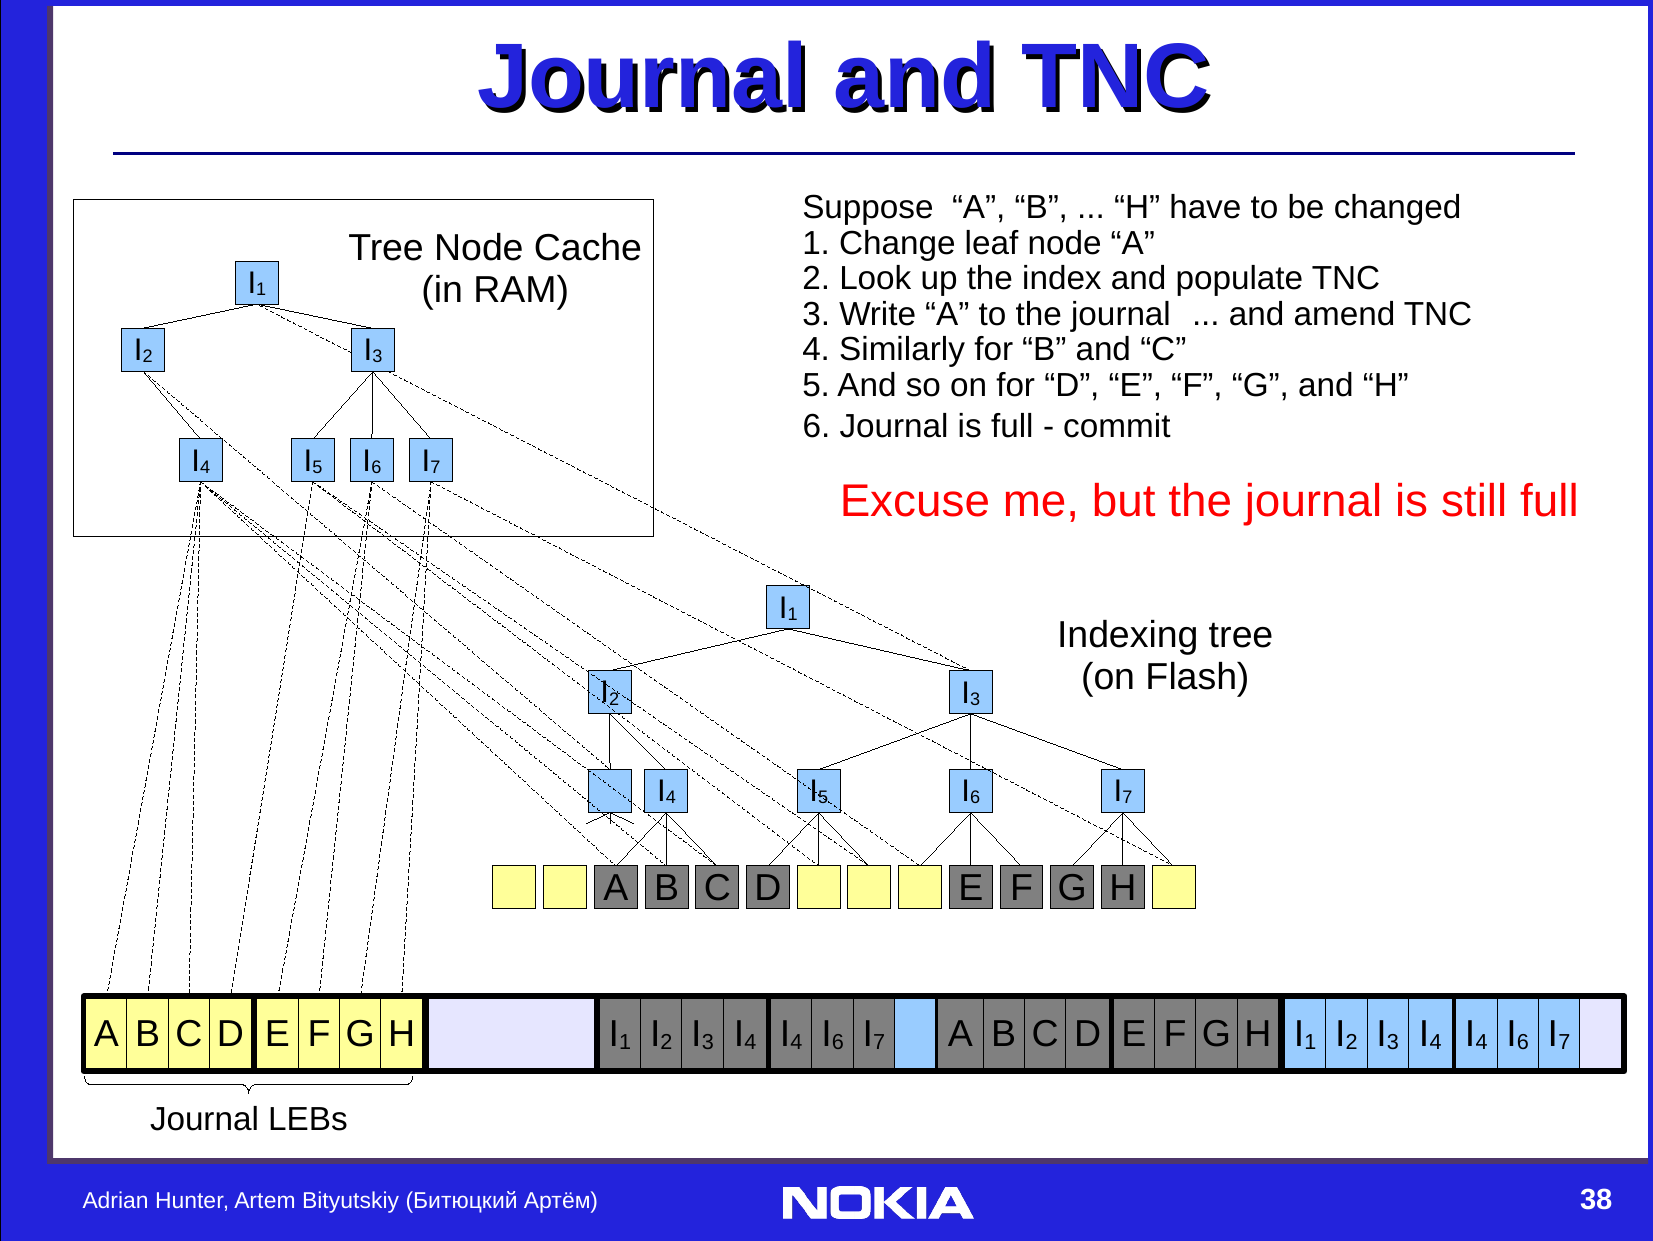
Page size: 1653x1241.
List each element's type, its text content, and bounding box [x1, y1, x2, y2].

text_box I1 [766, 585, 810, 629]
text_box I4 [770, 998, 811, 1069]
text_box G [339, 998, 380, 1069]
text_box I2 [588, 670, 632, 714]
text_box I3 [351, 328, 395, 372]
text_box I4 [723, 998, 767, 1069]
text_box [588, 769, 632, 813]
text_box I4 [644, 769, 688, 813]
text_box 4. Similarly for “B” and “C” [787, 323, 1203, 358]
text_box 1. Change leaf node “A” [787, 217, 1172, 287]
text_box I1 [235, 261, 279, 305]
text_box Tree Node Cache (in RAM) [333, 218, 660, 318]
text_box I4 [179, 438, 223, 482]
text_box E [1113, 998, 1154, 1069]
picture [783, 1186, 974, 1219]
text_box I3 [1367, 998, 1408, 1069]
text_box F [1154, 998, 1195, 1069]
text_box A [594, 865, 638, 909]
text_box Suppose “A”, “B”, ... “H” have to be changed [787, 181, 1478, 252]
text_box [898, 865, 942, 909]
text_box I7 [1538, 998, 1580, 1069]
text_box [492, 865, 536, 909]
text_box C [168, 998, 209, 1069]
text_box H [1101, 865, 1145, 909]
text_box [1152, 865, 1196, 909]
text_box I6 [1497, 998, 1538, 1069]
text_box I2 [121, 328, 165, 372]
text_box A [937, 998, 983, 1069]
text_box F [298, 998, 339, 1069]
text_box ... and amend TNC [1177, 287, 1489, 340]
text_box E [949, 865, 993, 909]
text_box I5 [291, 438, 335, 482]
text_box I5 [797, 769, 841, 813]
text_box G [1050, 865, 1094, 909]
text_box I7 [409, 438, 453, 482]
text_box I4 [1455, 998, 1497, 1069]
text_box D [1065, 998, 1110, 1069]
text_box B [126, 998, 168, 1069]
text_box I6 [350, 438, 394, 482]
text_box [83, 996, 1625, 1072]
text_box I6 [949, 769, 993, 813]
text_box B [645, 865, 689, 909]
text_box I2 [640, 998, 681, 1069]
text_box 5. And so on for “D”, “E”, “F”, “G”, and “H” [787, 358, 1427, 411]
text_box H [380, 998, 423, 1069]
text_box 2. Look up the index and populate TNC [1172, 252, 1399, 287]
text_box [543, 865, 587, 909]
text_box I3 [949, 670, 993, 714]
text_box I7 [1101, 769, 1145, 813]
text_box E [256, 998, 298, 1069]
text_box 6. Journal is full - commit [787, 400, 1187, 452]
text_box Journal LEBs [135, 1093, 364, 1169]
text_box D [209, 998, 252, 1069]
text_box B [983, 998, 1024, 1069]
text_box C [1024, 998, 1065, 1069]
text_box D [746, 865, 790, 909]
text_box [797, 865, 841, 909]
text_box Excuse me, but the journal is still full [825, 467, 1594, 534]
text_box I2 [1326, 998, 1367, 1069]
text_box I7 [853, 998, 895, 1069]
text_box F [1000, 865, 1043, 909]
text_box 3. Write “A” to the journal [787, 287, 1177, 323]
title Journal and TNC [100, 2, 1588, 151]
text_box C [695, 865, 739, 909]
text_box G [1195, 998, 1237, 1069]
text_box [847, 865, 891, 909]
text_box A [85, 998, 126, 1069]
text_box I1 [1284, 998, 1326, 1069]
text_box I4 [1408, 998, 1453, 1069]
text_box Indexing tree (on Flash) [1042, 606, 1290, 706]
text_box I3 [681, 998, 723, 1069]
text_box I1 [599, 998, 640, 1069]
text_box H [1237, 998, 1279, 1069]
text_box I6 [811, 998, 853, 1069]
